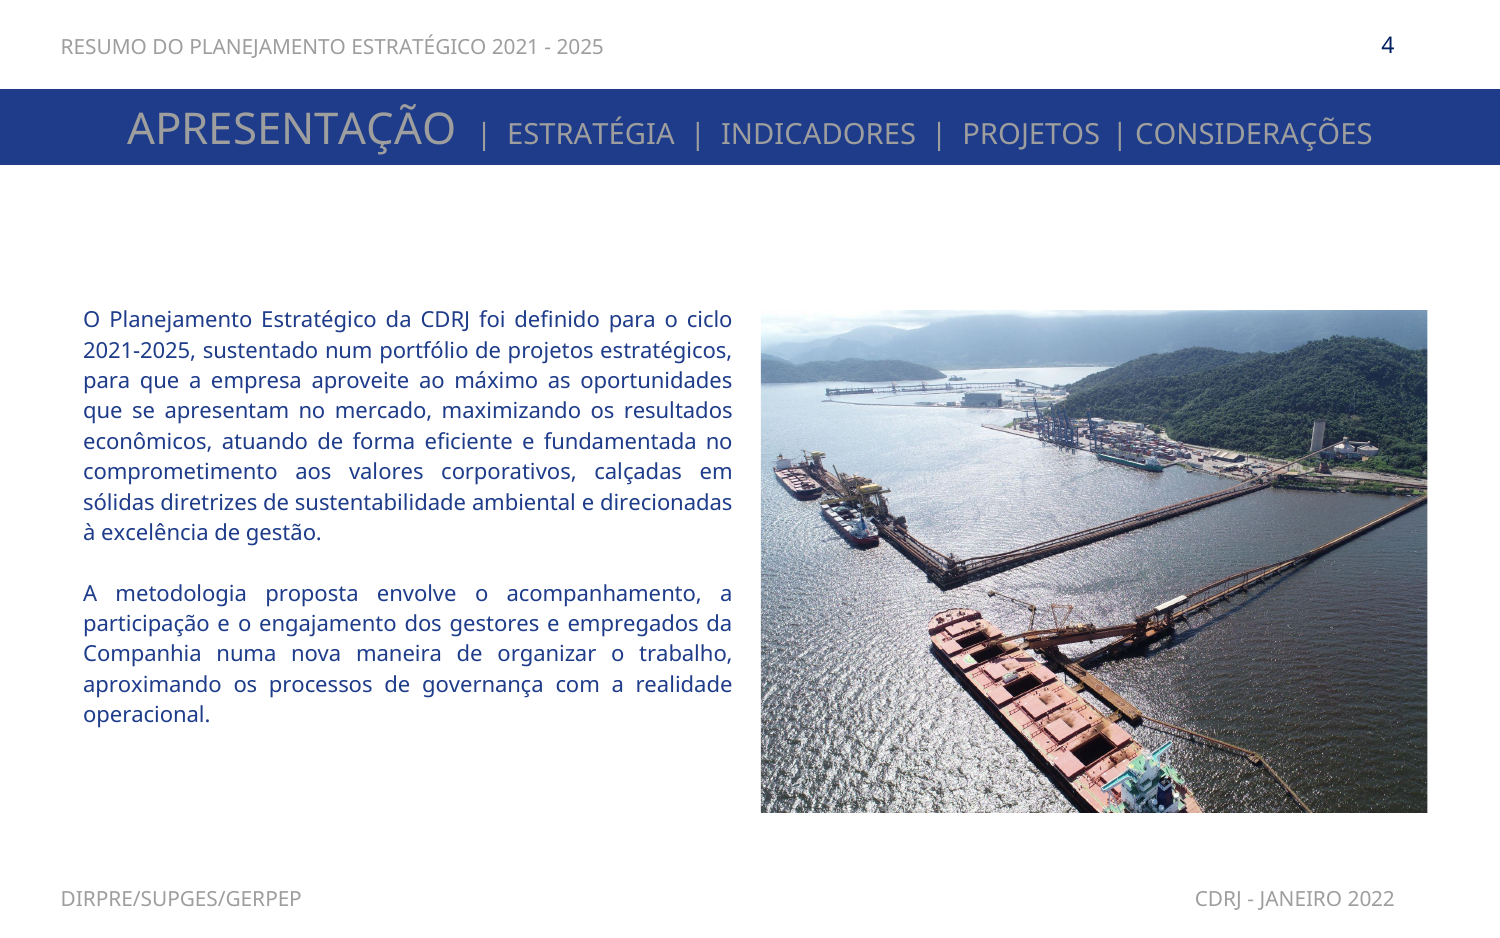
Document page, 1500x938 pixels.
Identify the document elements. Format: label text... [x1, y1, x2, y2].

list O Planejamento Estratégico da CDRJ foi definido para o ciclo 2021-2025, sustentado num portfólio de projetos estratégicos, para que a empresa aproveite ao máximo as oportunidades que se apresentam no mercado, maximizando os resultados econômicos, atuando de forma eficiente e fundamentada no comprometimento aos valores corporativos, calçadas em sólidas diretrizes de sustentabilidade ambiental e direcionadas à excelência de gestão. A metodologia proposta envolve o acompanhamento, a participação e o engajamento dos gestores e empregados da Companhia numa nova maneira de organizar o trabalho, aproximando os processos de governança com a realidade operacional. [68, 286, 748, 854]
text_box DIRPRE/SUPGES/GERPEP [45, 870, 320, 926]
text_box ‹#› [1366, 10, 1457, 83]
picture [760, 310, 1428, 813]
text_box APRESENTAÇÃO | ESTRATÉGIA | INDICADORES | PROJETOS | CONSIDERAÇÕES [0, 85, 1500, 169]
text_box CDRJ - JANEIRO 2022 [1179, 870, 1455, 926]
text_box RESUMO DO PLANEJAMENTO ESTRATÉGICO 2021 - 2025 [45, 18, 881, 75]
